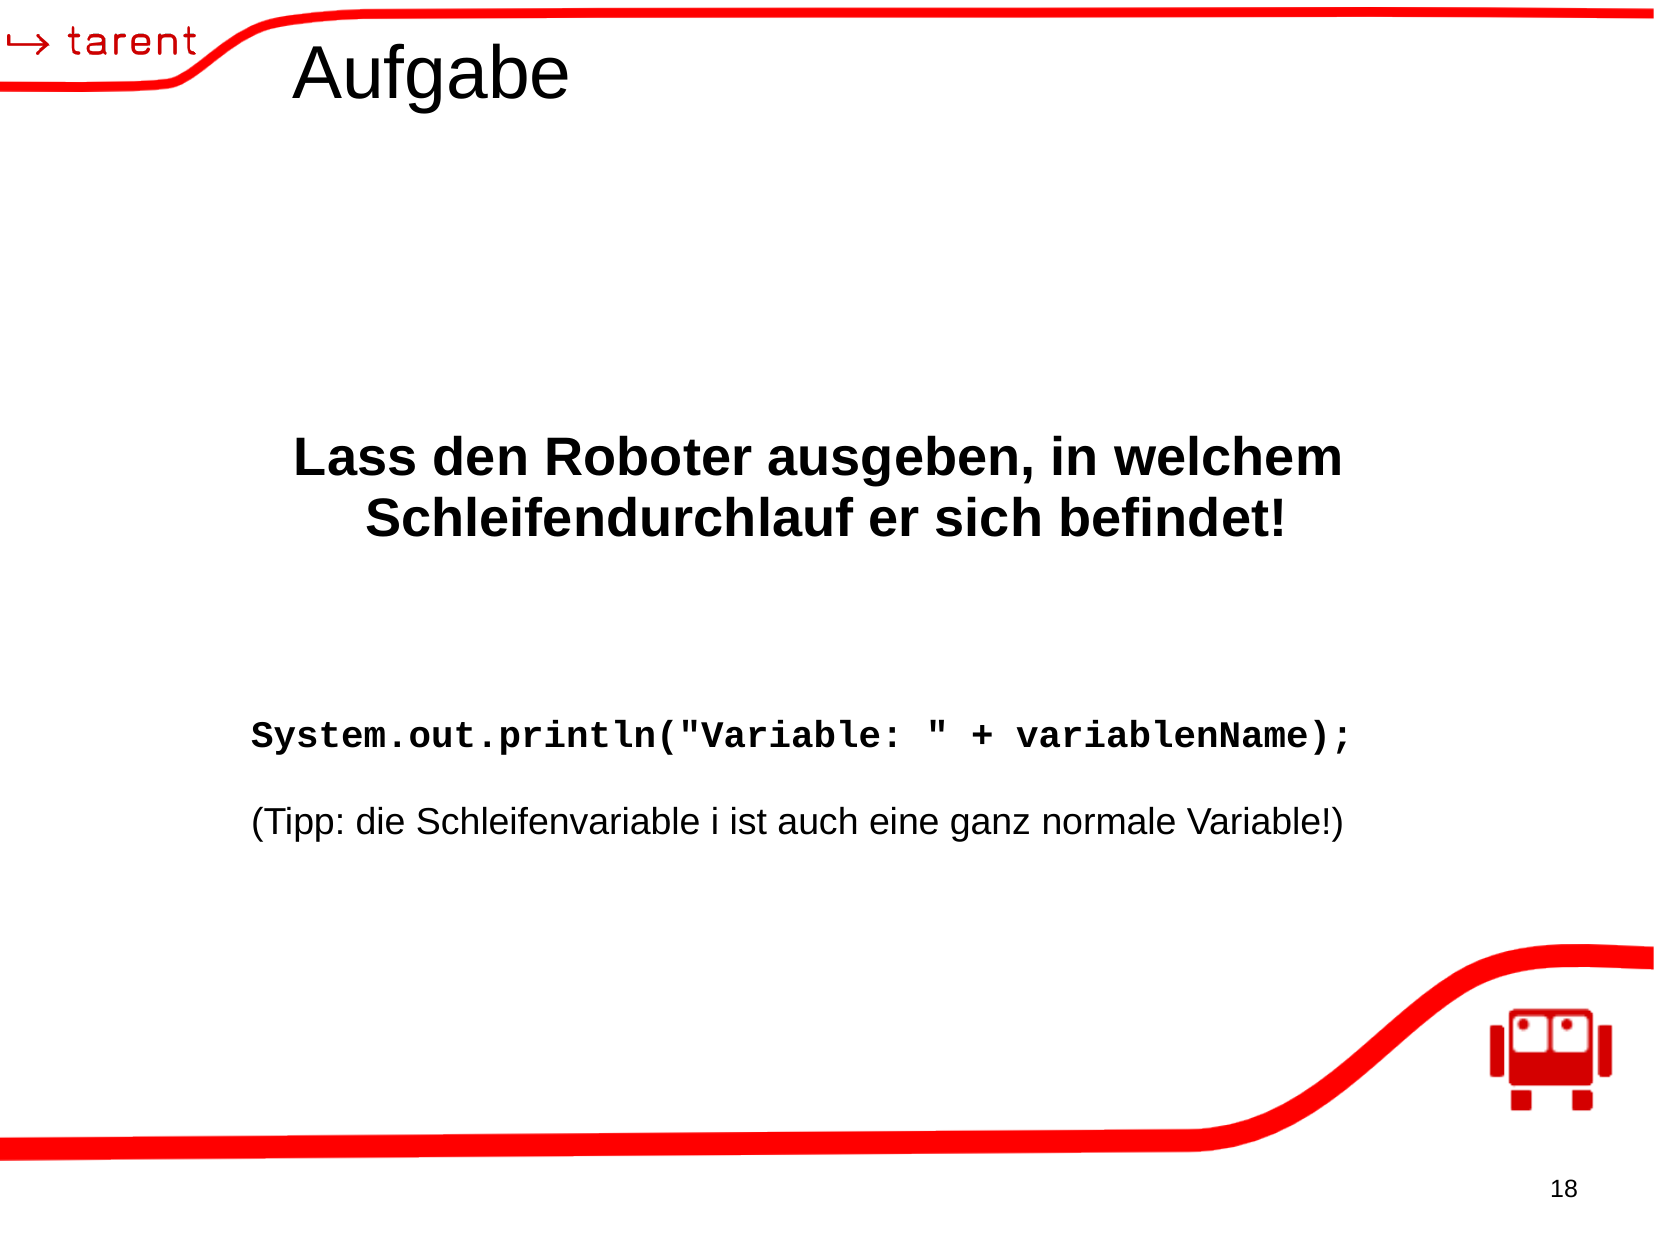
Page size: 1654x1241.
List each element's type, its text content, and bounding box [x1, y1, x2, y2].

picture [0, 7, 1654, 92]
picture [0, 944, 1654, 1161]
text_box Lass den Roboter ausgeben, in welchem Schleifendurchlauf er sich befindet! [0, 419, 1654, 556]
text_box Aufgabe [277, 23, 1654, 142]
text_box System.out.println("Variable: " + variablenName); (Tipp: die Schleifenvariable i ist auch eine ganz normale Variable!) [236, 708, 1506, 916]
